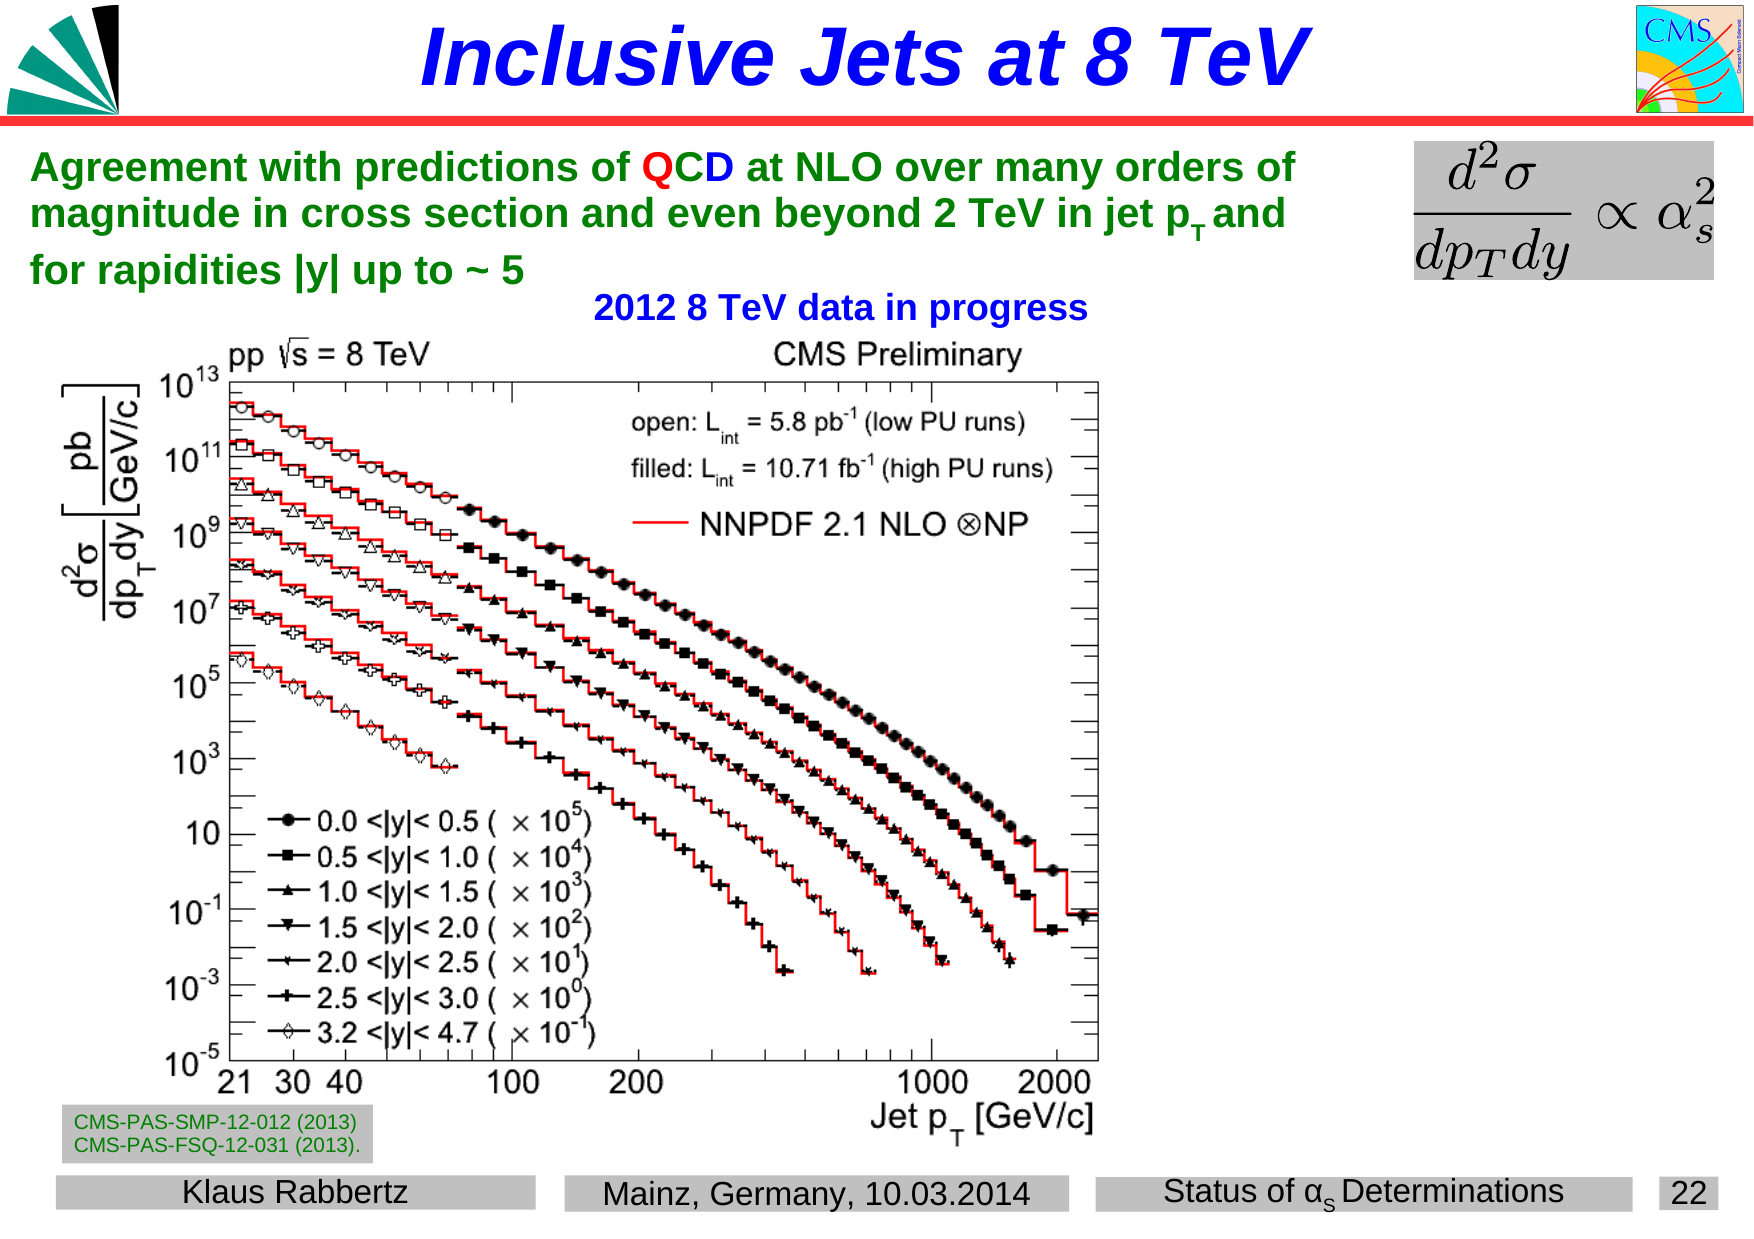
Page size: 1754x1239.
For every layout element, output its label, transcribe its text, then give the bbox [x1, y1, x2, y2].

picture [7, 5, 119, 116]
picture [60, 331, 1119, 1152]
text_box 2012 8 TeV data in progress [581, 280, 1099, 335]
picture [1636, 5, 1744, 113]
text_box CMS-PAS-SMP-12-012 (2013) CMS-PAS-FSQ-12-031 (2013). [62, 1104, 372, 1164]
text_box Agreement with predictions of QCD at NLO over many orders of magnitude in cross section and even beyond 2 TeV in jet pT and for rapidities |y| up to ~ 5 [17, 137, 1370, 335]
picture [1413, 140, 1715, 281]
title Inclusive Jets at 8 TeV [123, 0, 1606, 114]
